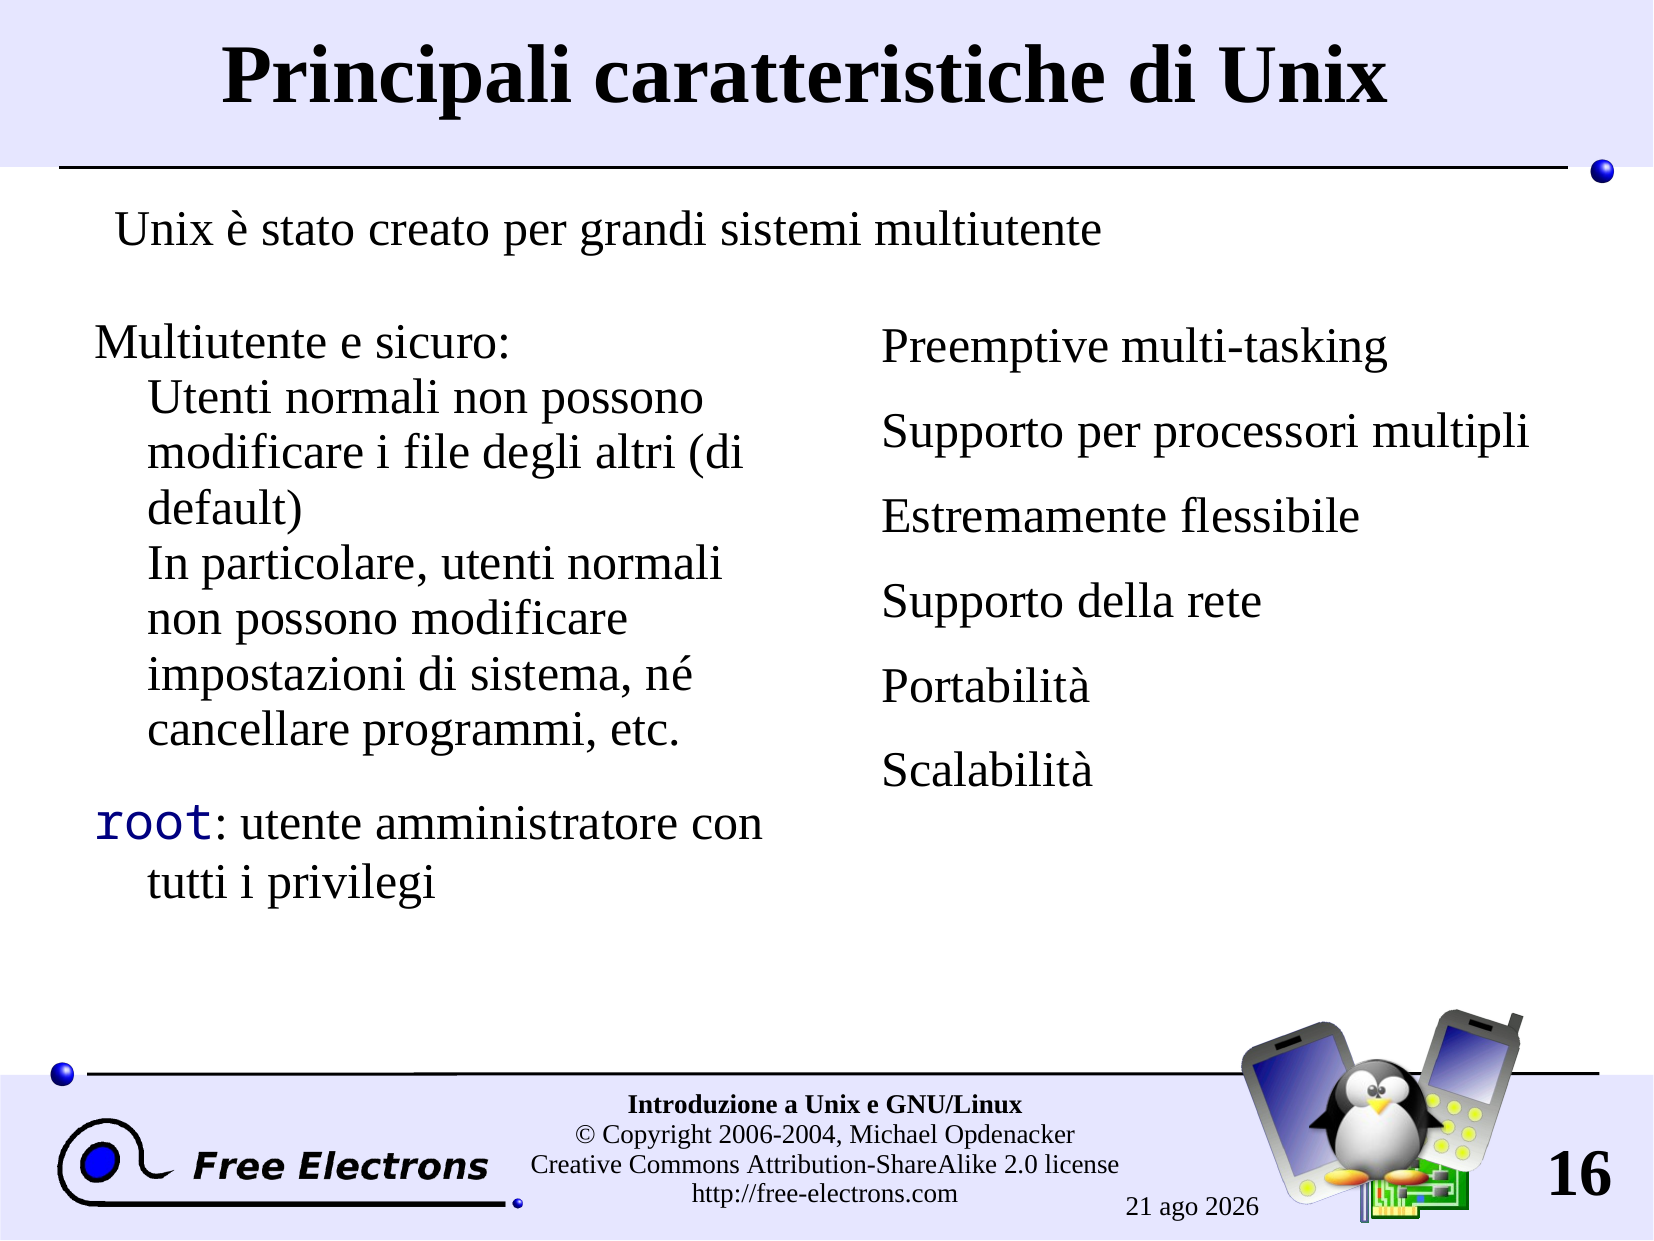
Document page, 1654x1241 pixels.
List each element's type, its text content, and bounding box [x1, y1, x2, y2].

list Multiutente e sicuro: Utenti normali non possono modificare i file degli altri (di default) In particolare, utenti normali non possono modificare impostazioni di sistema, né cancellare programmi, etc. root: utente amministratore con tutti i privilegi [76, 313, 766, 1037]
picture [1225, 1019, 1536, 1241]
title Principali caratteristiche di Unix [60, 12, 1551, 138]
list Unix è stato creato per grandi sistemi multiutente [96, 200, 1469, 333]
list Preemptive multi-tasking Supporto per processori multipli Estremamente flessibile Supporto della rete Portabilità Scalabilità [863, 318, 1553, 1019]
picture [50, 1107, 527, 1216]
